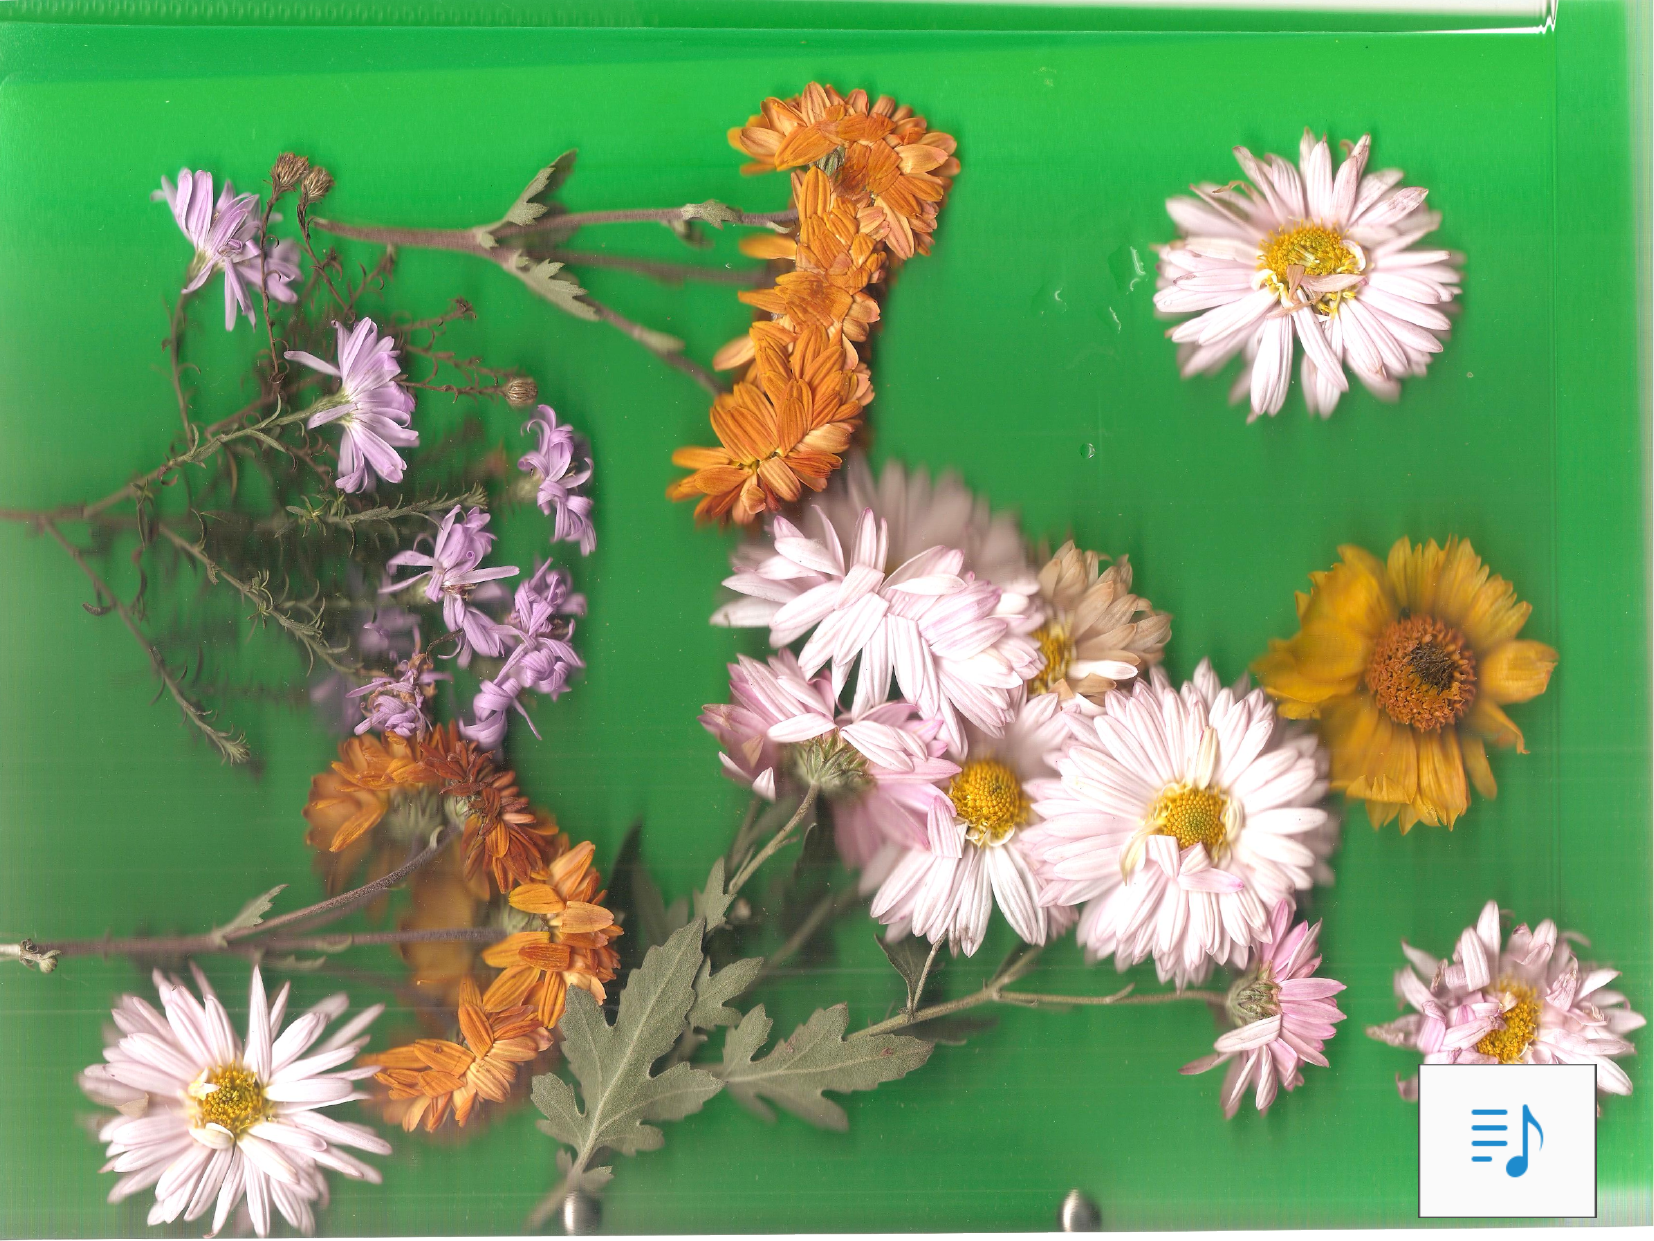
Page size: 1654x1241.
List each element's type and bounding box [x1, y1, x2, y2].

picture [0, 0, 1654, 1241]
text_box [1417, 1062, 1598, 1220]
chart [82, 290, 1571, 1109]
